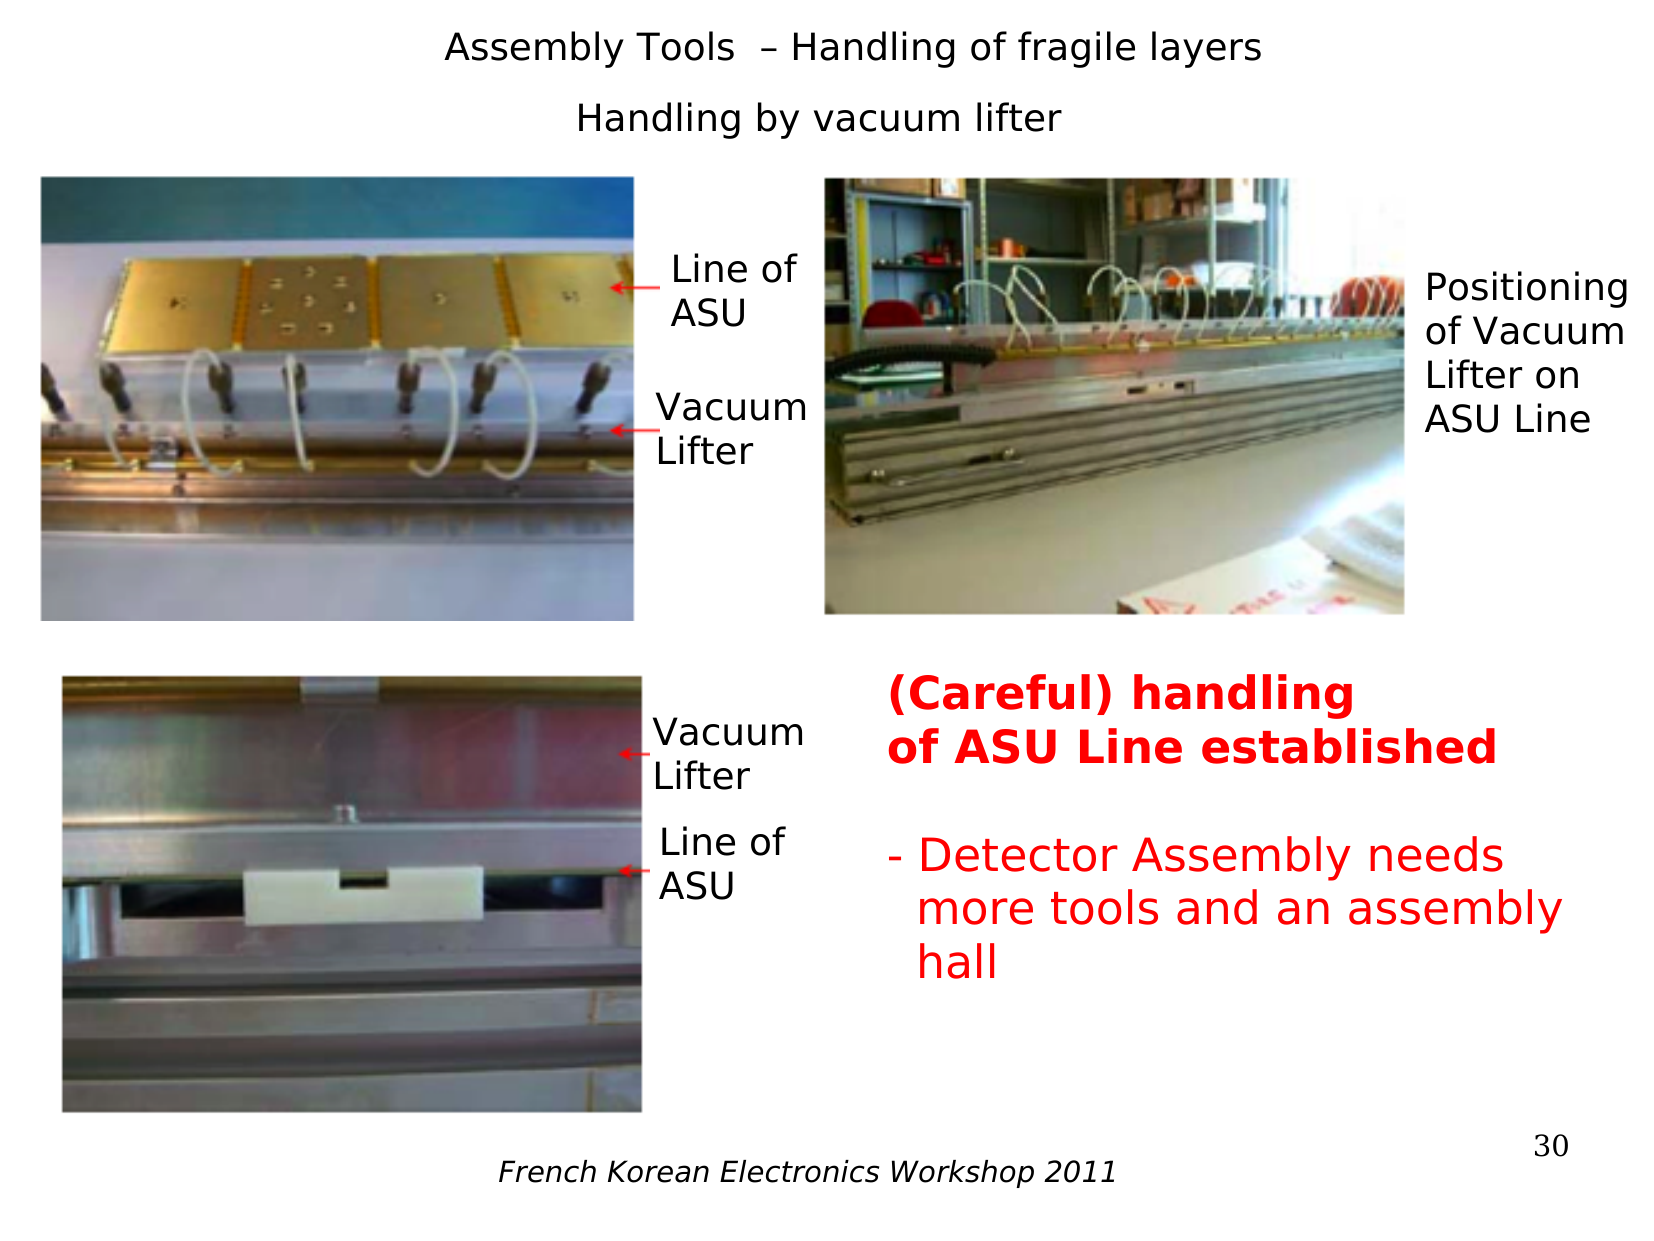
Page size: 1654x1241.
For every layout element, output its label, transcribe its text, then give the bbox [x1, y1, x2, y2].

picture [818, 174, 1410, 625]
text_box Assembly Tools – Handling of fragile layers [429, 17, 1279, 77]
text_box Vacuum Lifter [640, 378, 824, 481]
text_box (Careful) handling of ASU Line established - Detector Assembly needs more tools and an assembly hall [872, 659, 1580, 1105]
text_box Line of ASU [655, 239, 813, 343]
text_box Positioning of Vacuum Lifter on ASU Line [1409, 257, 1653, 449]
picture [58, 672, 650, 1123]
text_box Vacuum Lifter [637, 702, 833, 806]
picture [29, 170, 660, 621]
text_box Line of ASU [644, 812, 801, 916]
text_box Handling by vacuum lifter [560, 88, 1077, 148]
